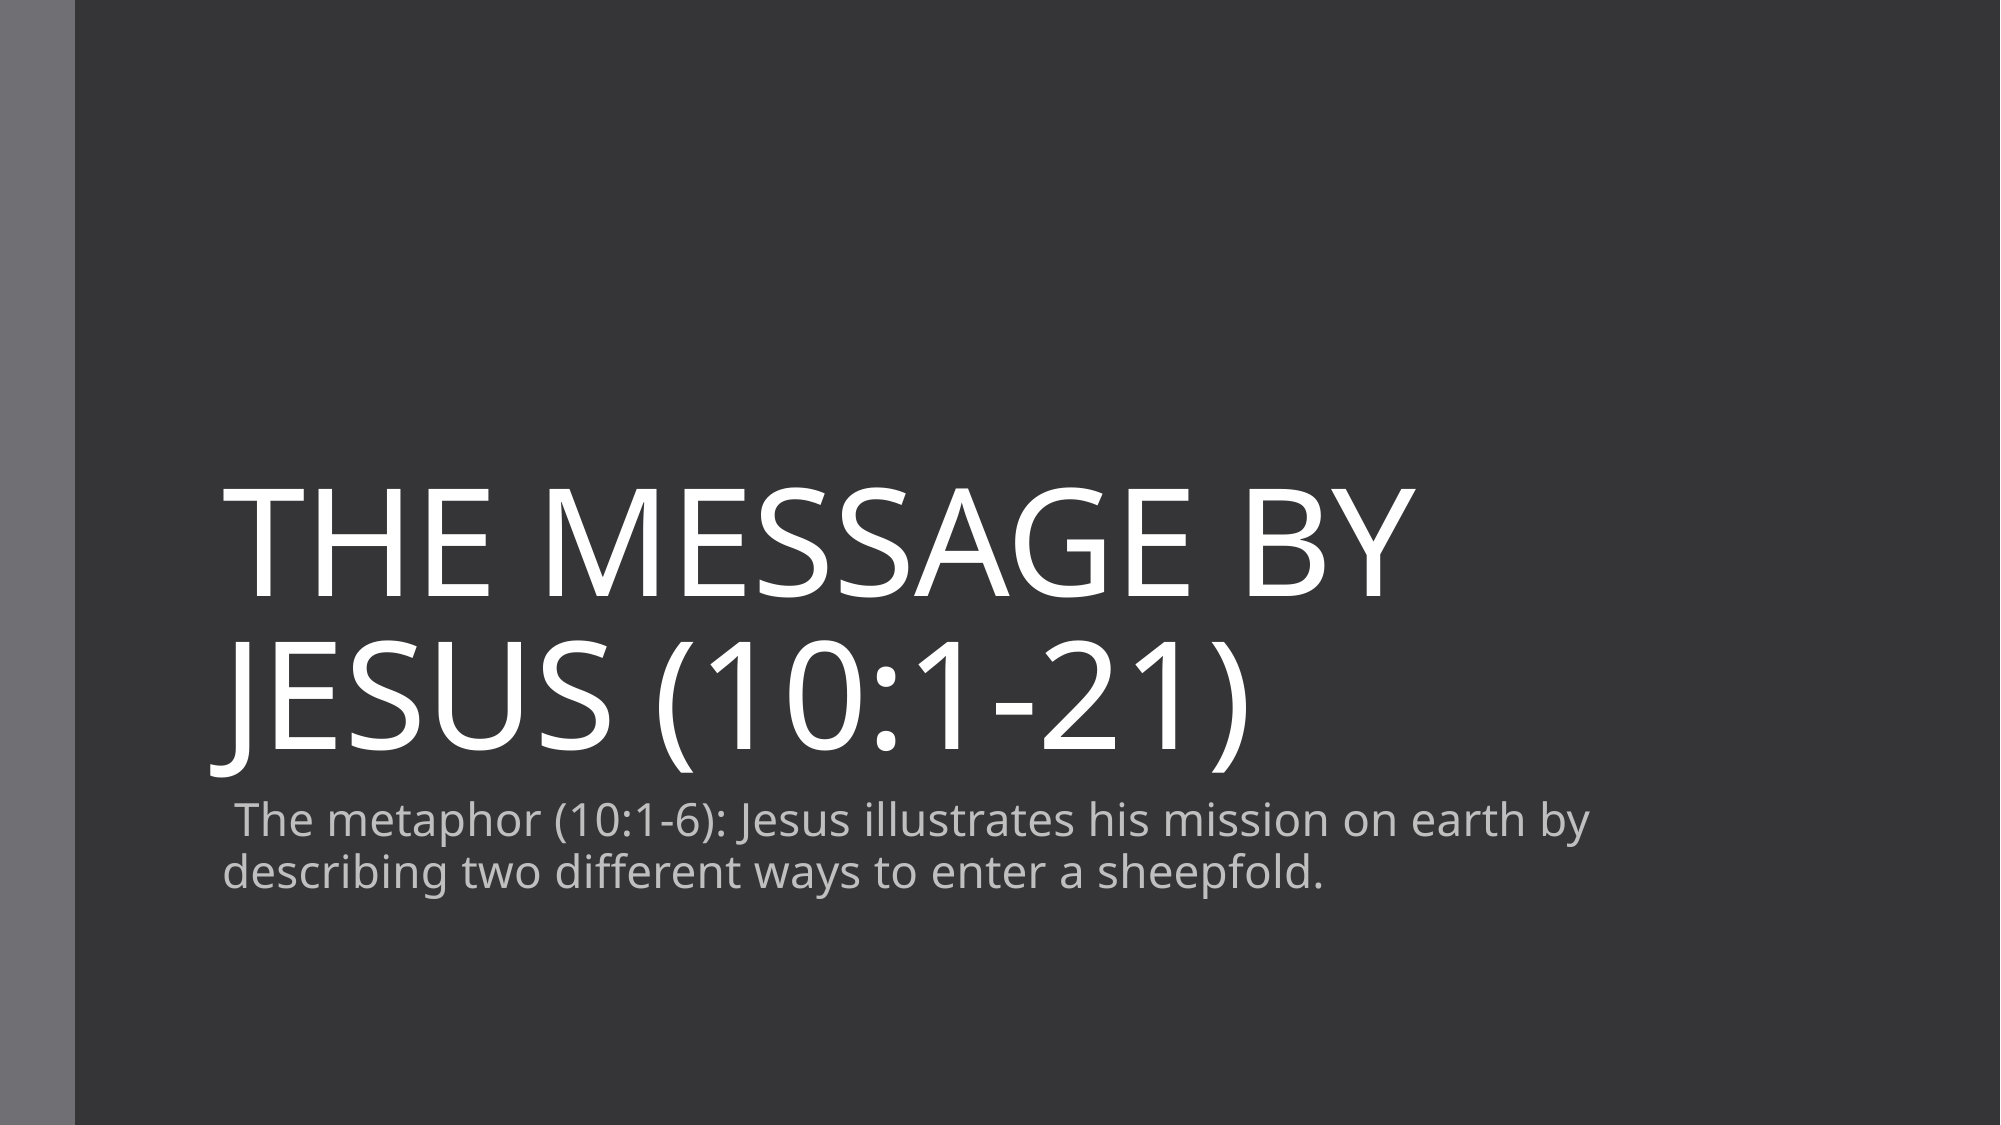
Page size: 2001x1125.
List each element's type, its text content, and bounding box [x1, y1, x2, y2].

subtitle The metaphor (10:1-6): Jesus illustrates his mission on earth by describing two different ways to enter a sheepfold. [206, 787, 1752, 1066]
title THE MESSAGE BY JESUS (10:1-21) [206, 124, 1752, 787]
